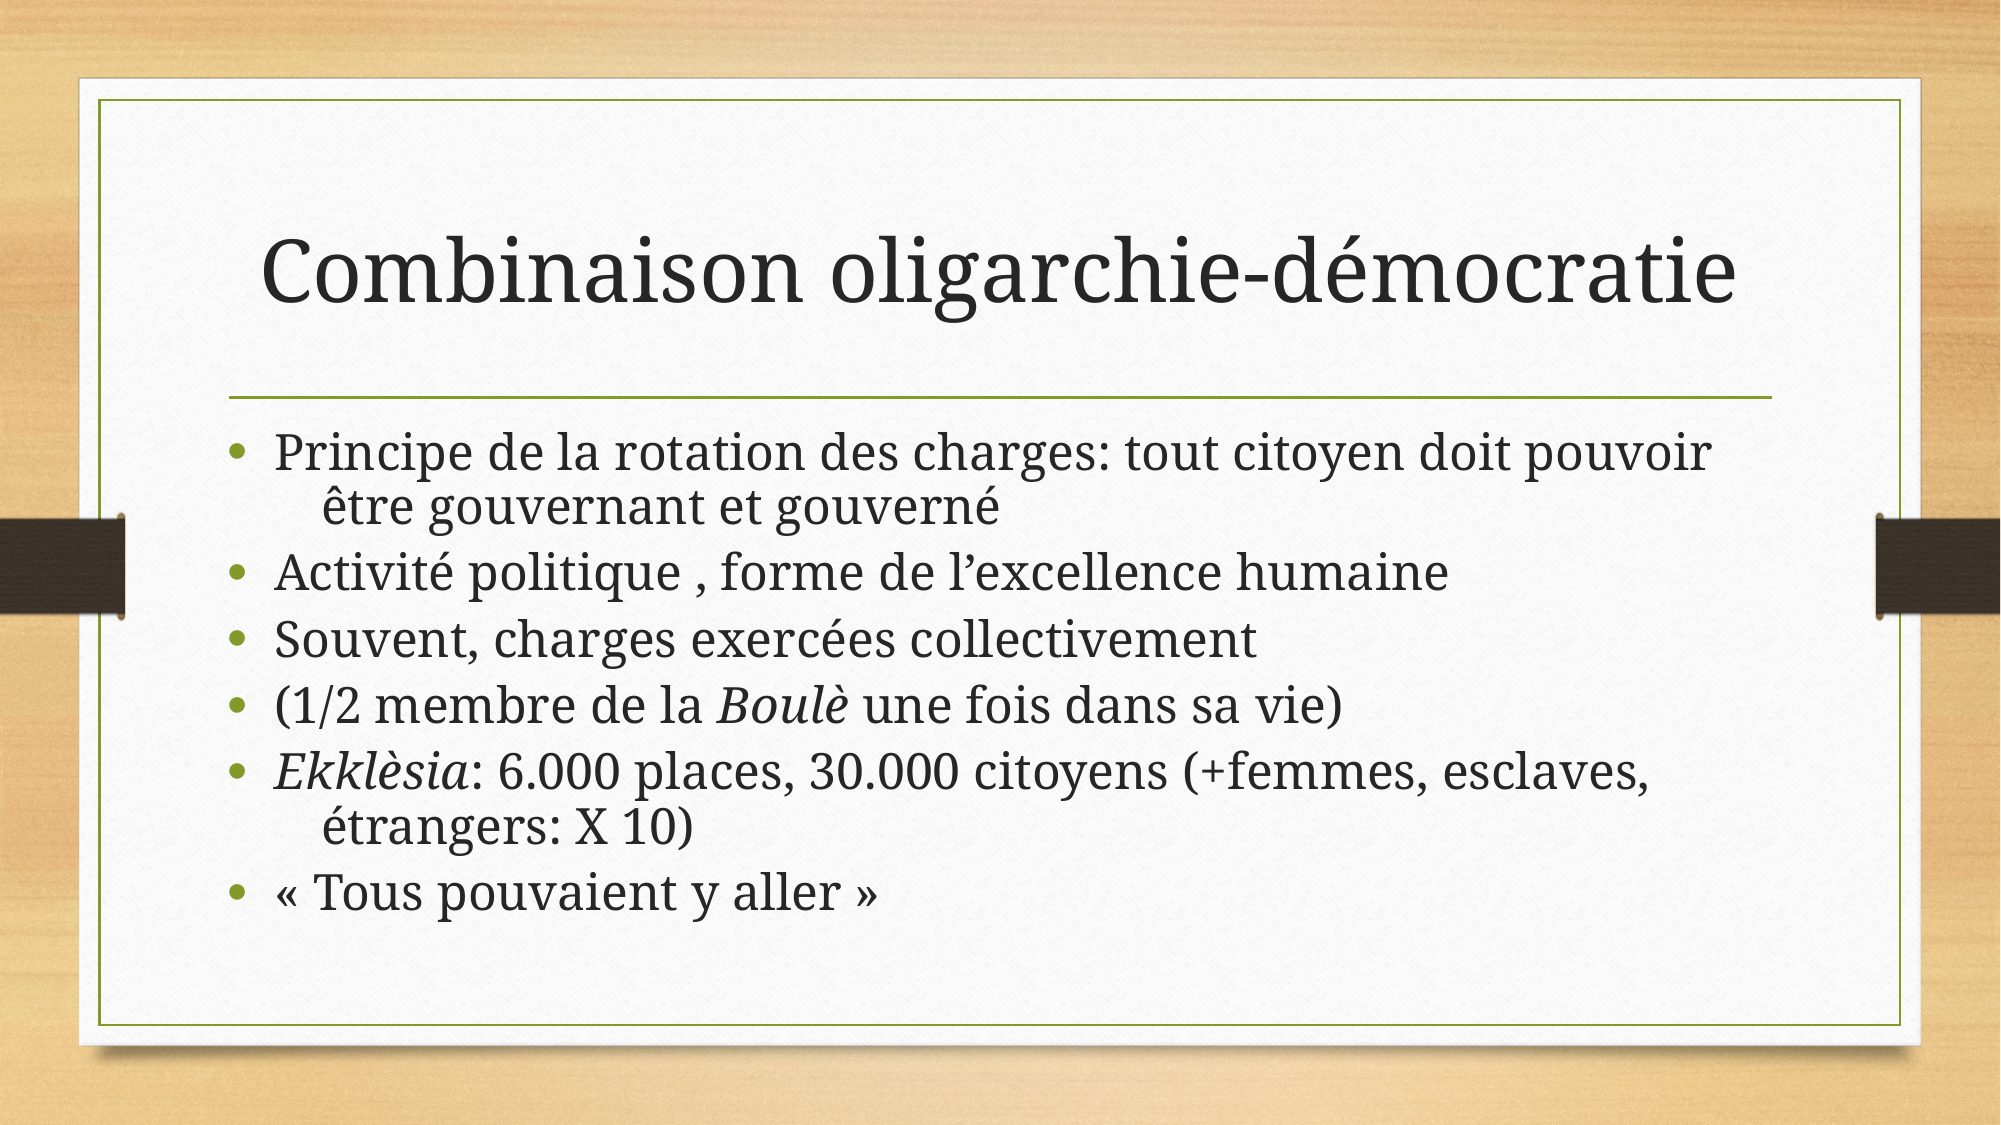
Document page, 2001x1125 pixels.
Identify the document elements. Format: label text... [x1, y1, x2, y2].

list Principe de la rotation des charges: tout citoyen doit pouvoir être gouvernant et gouverné Activité politique , forme de l’excellence humaine Souvent, charges exercées collectivement (1/2 membre de la Boulè une fois dans sa vie) Ekklèsia: 6.000 places, 30.000 citoyens (+femmes, esclaves, étrangers: X 10) « Tous pouvaient y aller » [212, 419, 1788, 964]
title Combinaison oligarchie-démocratie [212, 161, 1788, 376]
